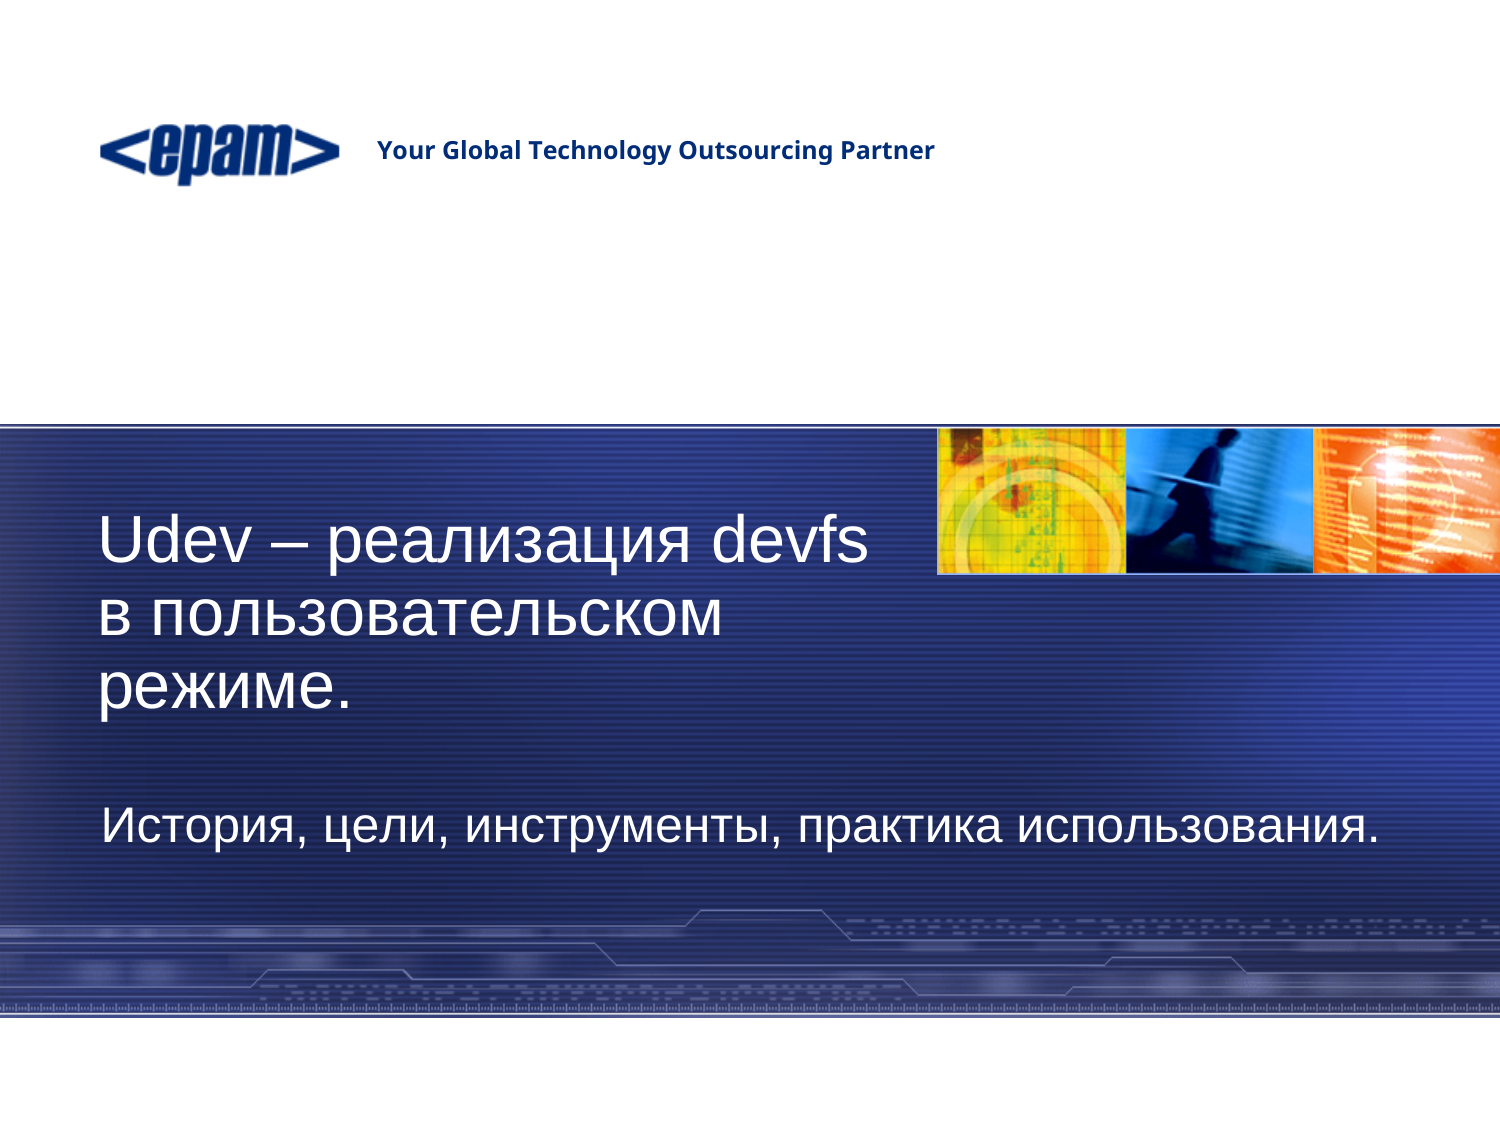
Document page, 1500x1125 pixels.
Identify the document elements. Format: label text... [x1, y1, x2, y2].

title Udev – реализация devfs в пользовательском режиме. [97, 498, 911, 729]
picture [937, 424, 1500, 575]
list История, цели, инструменты, практика использования. [100, 798, 1445, 866]
